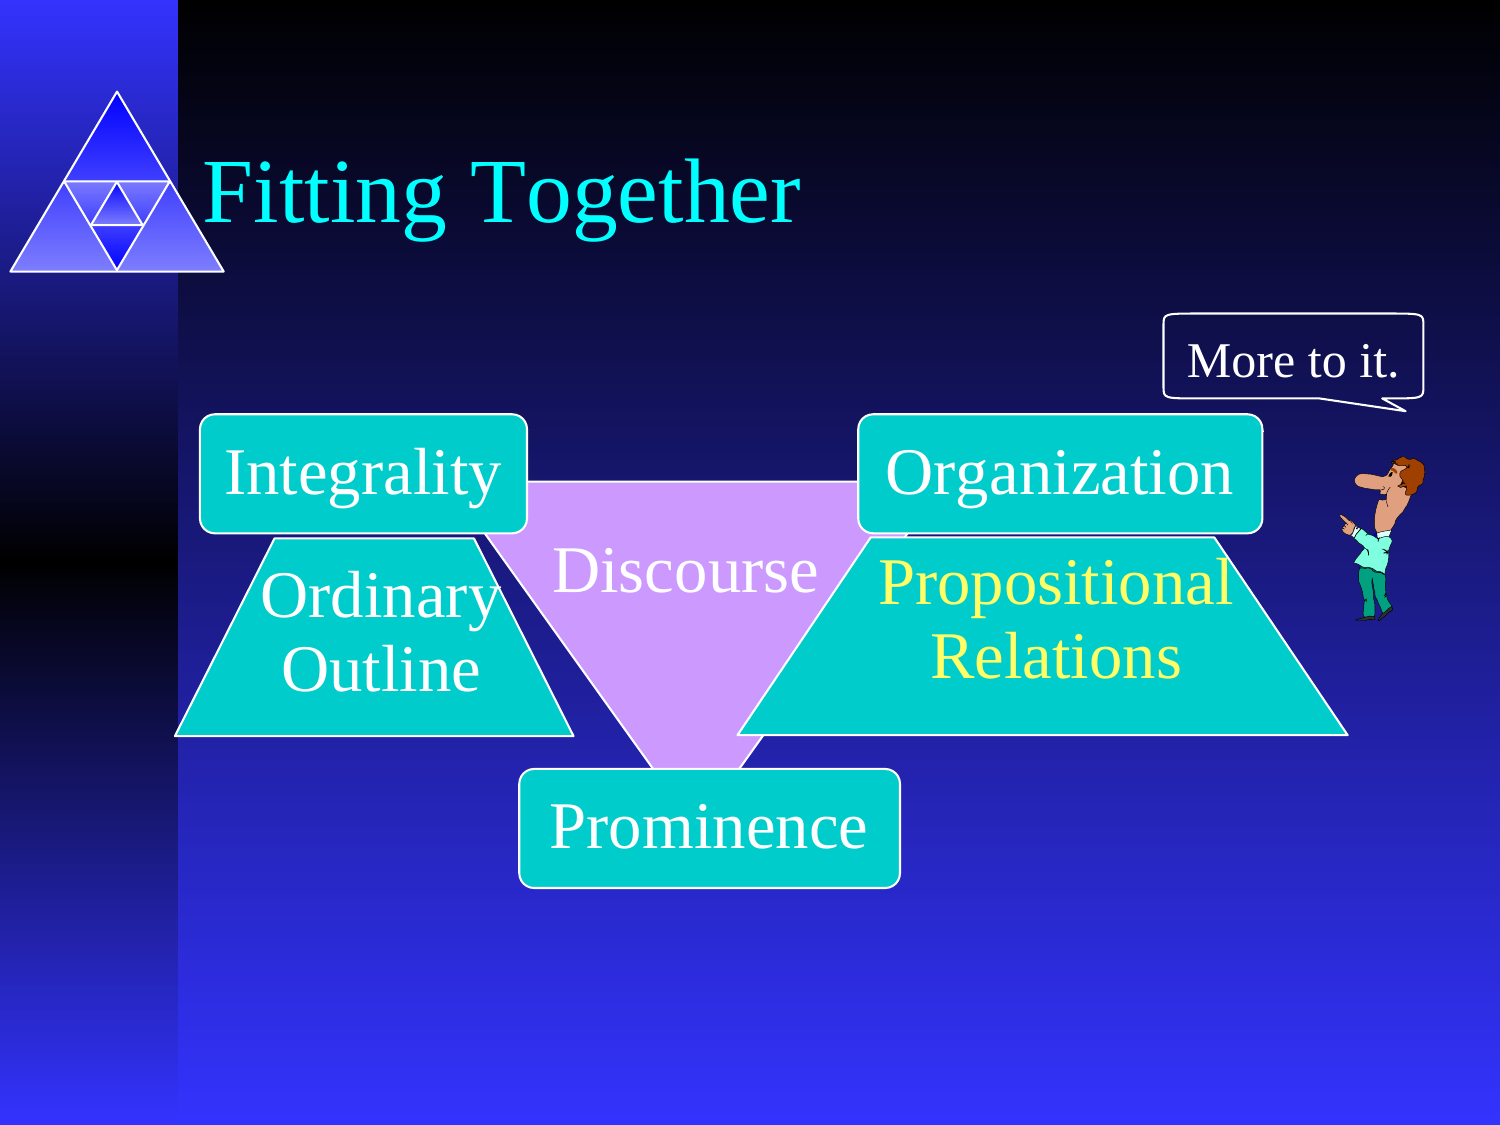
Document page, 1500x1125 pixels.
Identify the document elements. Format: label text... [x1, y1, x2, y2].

text_box [199, 414, 1263, 549]
text_box Integrality [205, 419, 522, 529]
text_box Prominence [524, 773, 895, 883]
text_box More to it. [1163, 313, 1424, 412]
text_box Propositional Relations [800, 537, 1313, 702]
text_box [269, 538, 480, 549]
title Fitting Together [187, 99, 1463, 288]
text_box [174, 686, 574, 737]
text_box Ordinary Outline [200, 549, 563, 714]
text_box Organization [863, 419, 1257, 529]
chart [1339, 456, 1426, 622]
text_box Discourse [537, 524, 850, 615]
text_box [519, 615, 1348, 889]
